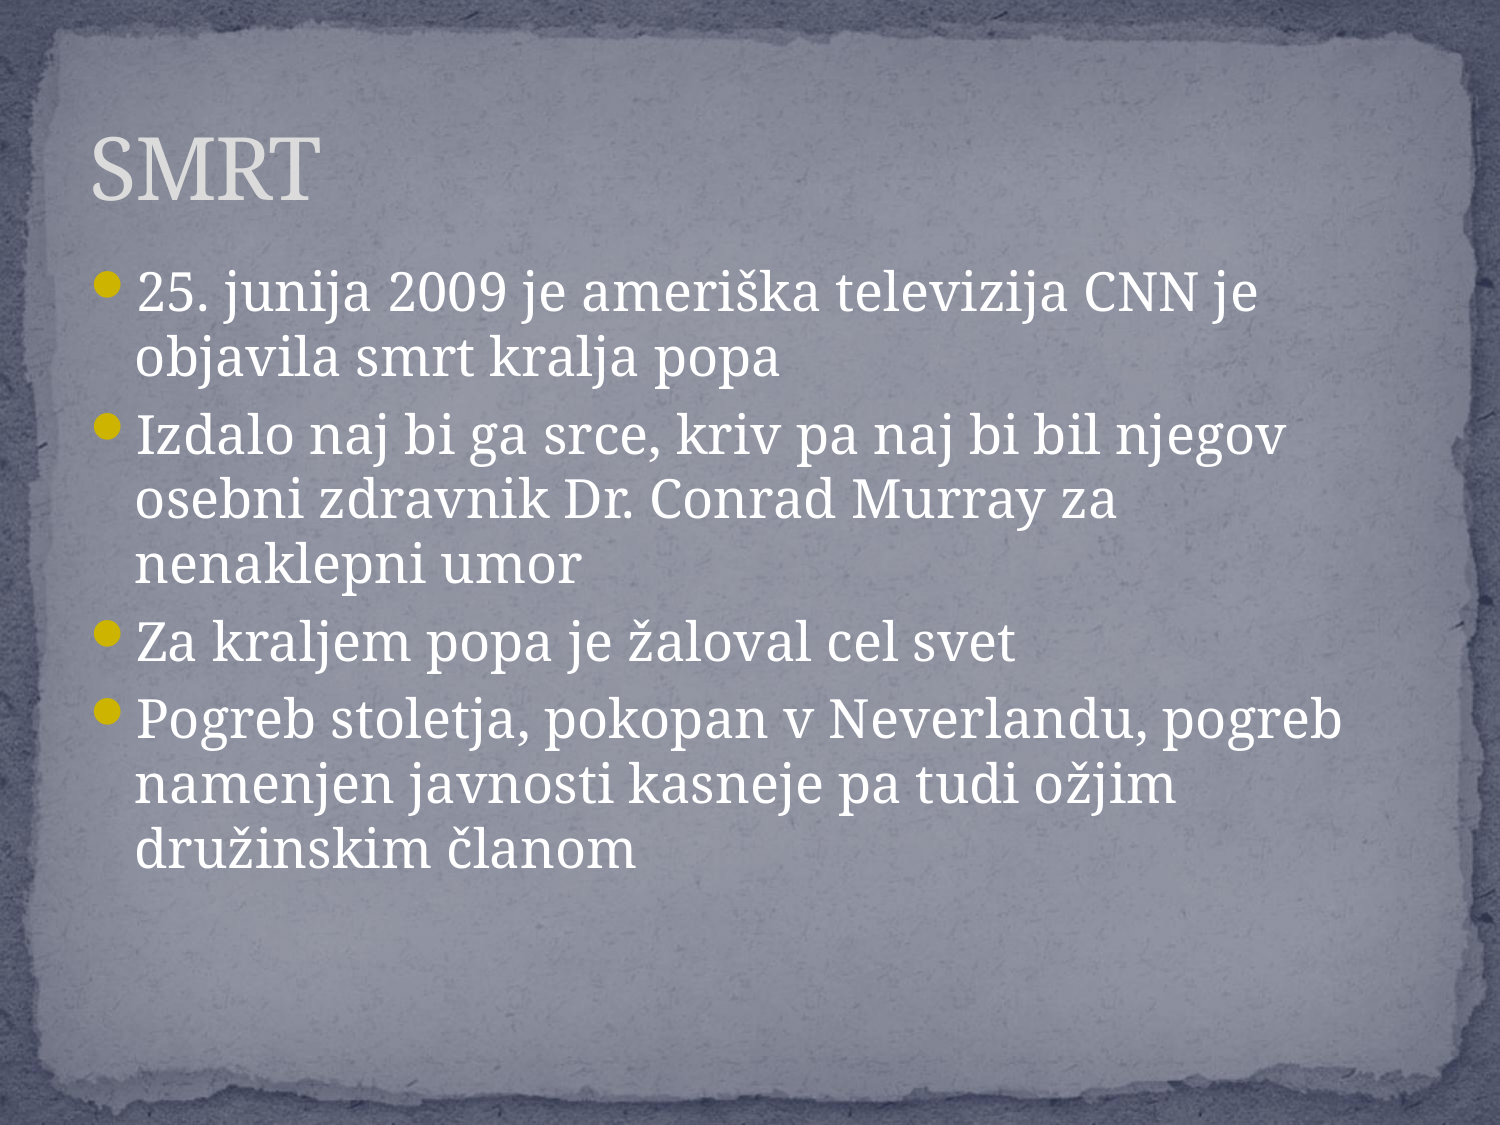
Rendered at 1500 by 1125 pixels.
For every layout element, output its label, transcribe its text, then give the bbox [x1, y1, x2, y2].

list 25. junija 2009 je ameriška televizija CNN je objavila smrt kralja popa Izdalo naj bi ga srce, kriv pa naj bi bil njegov osebni zdravnik Dr. Conrad Murray za nenaklepni umor Za kraljem popa je žaloval cel svet Pogreb stoletja, pokopan v Neverlandu, pogreb namenjen javnosti kasneje pa tudi ožjim družinskim članom [75, 249, 1425, 1000]
title SMRT [75, 24, 1425, 225]
picture [0, 0, 1500, 1125]
